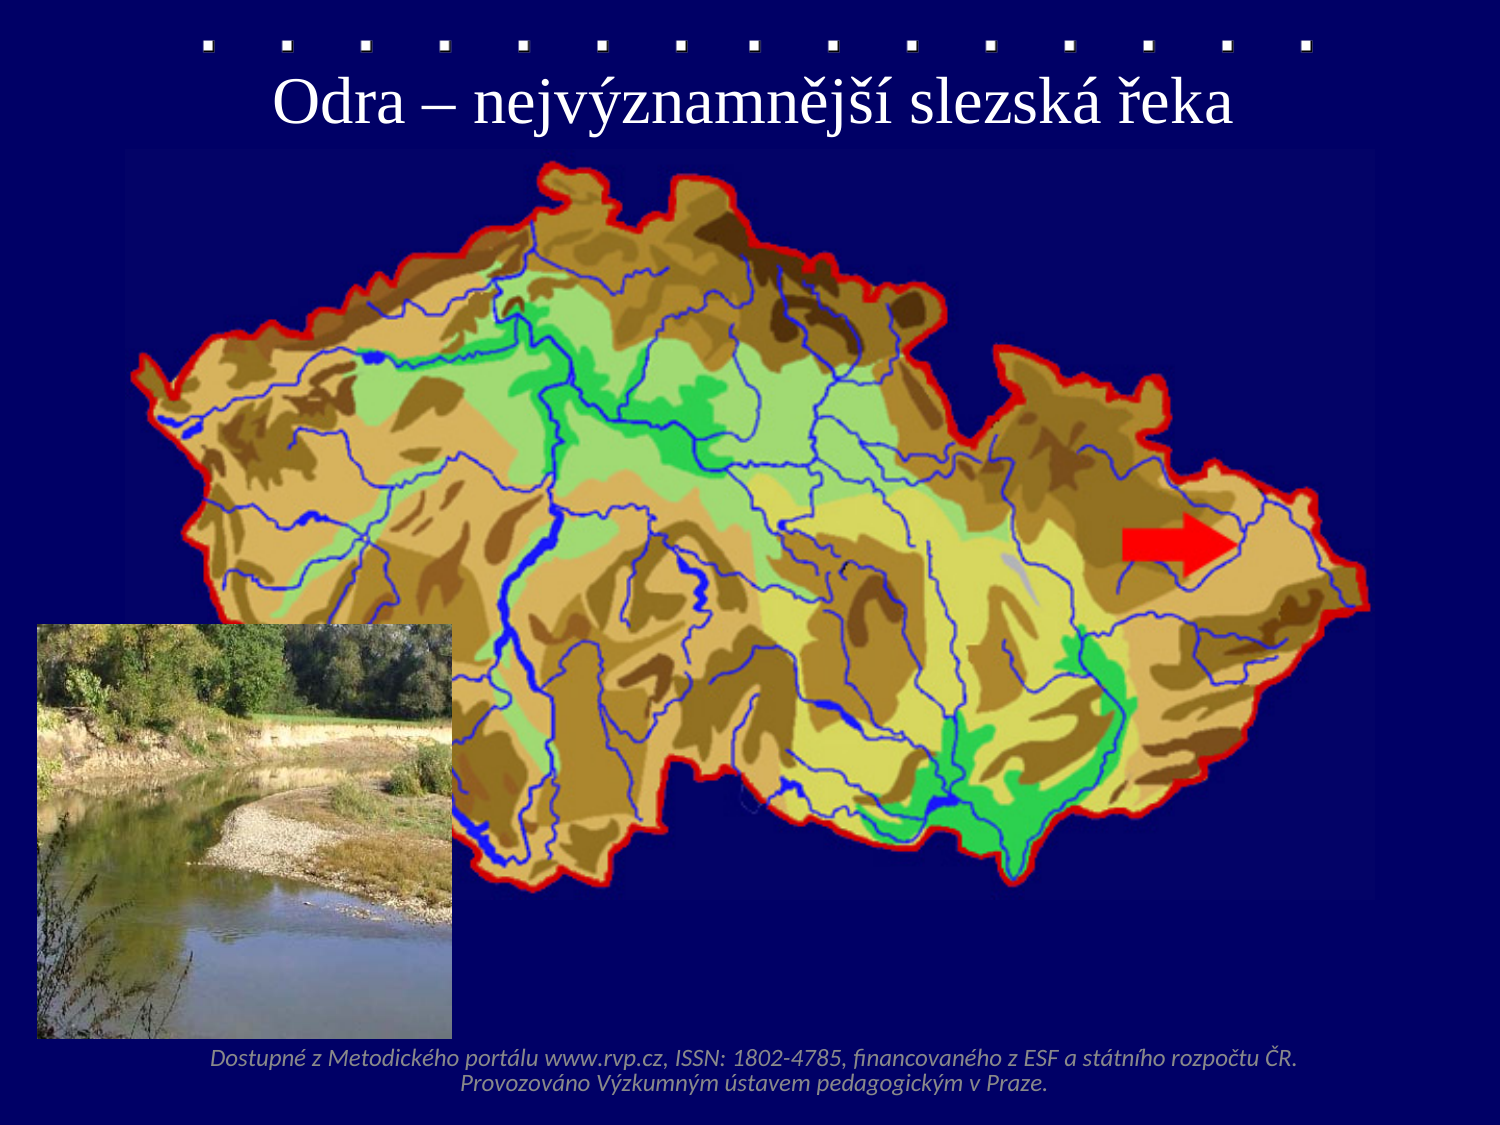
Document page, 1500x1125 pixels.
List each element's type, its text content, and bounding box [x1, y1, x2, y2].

picture [200, 37, 1326, 57]
text_box Odra – nejvýznamnější slezská řeka [212, 62, 1313, 150]
picture [37, 149, 1375, 1039]
